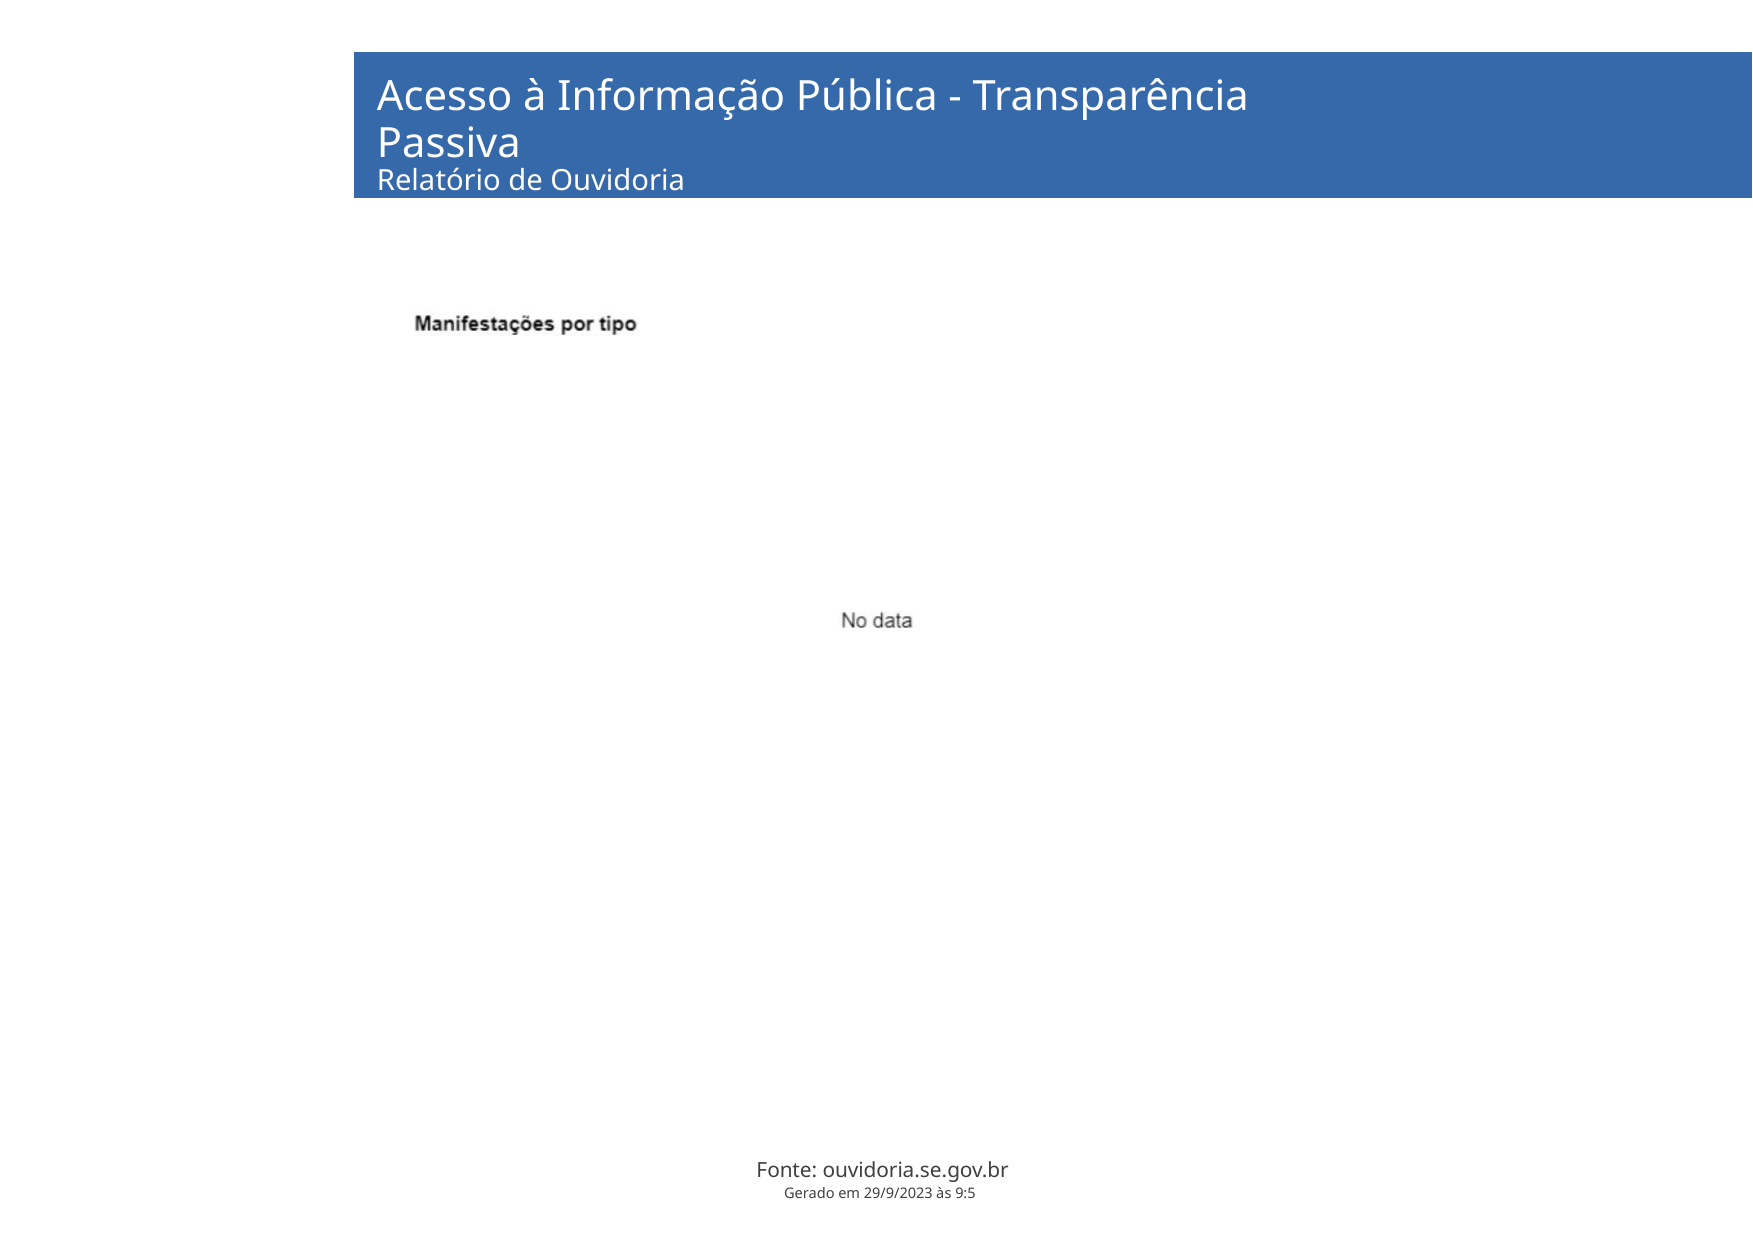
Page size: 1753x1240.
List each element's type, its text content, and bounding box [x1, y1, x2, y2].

text_box Fonte: ouvidoria.se.gov.br [756, 1158, 1023, 1182]
text_box [354, 52, 1752, 198]
text_box Gerado em 29/9/2023 às 9:5 [784, 1184, 995, 1202]
text_box Acesso à Informação Pública - Transparência Passiva Relatório de Ouvidoria EMSETUR - Janeiro a Dezembro de 2020 [376, 72, 1403, 228]
text_box [155, 211, 1599, 1028]
